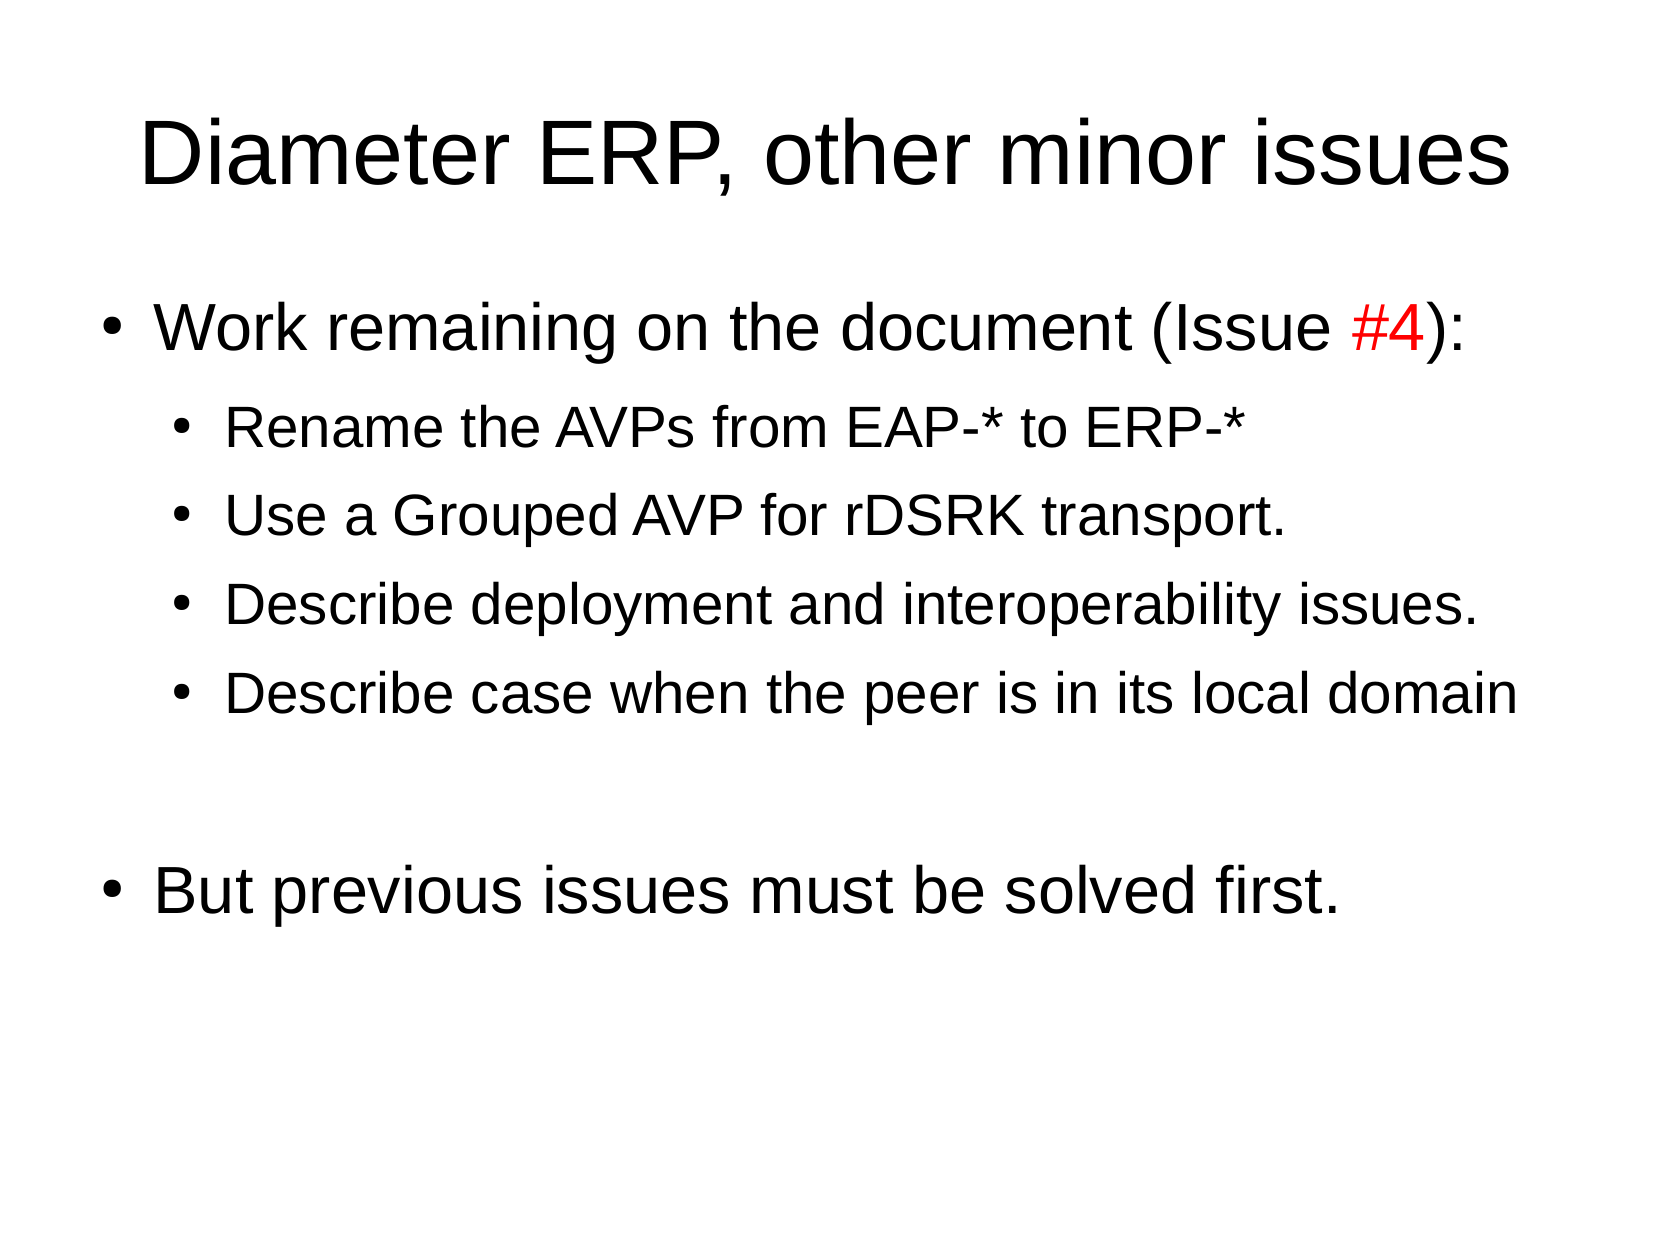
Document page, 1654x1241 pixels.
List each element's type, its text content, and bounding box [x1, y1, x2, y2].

title Diameter ERP, other minor issues [82, 56, 1571, 250]
list Work remaining on the document (Issue #4): Rename the AVPs from EAP-* to ERP-* Use a Grouped AVP for rDSRK transport. Describe deployment and interoperability issues. Describe case when the peer is in its local domain But previous issues must be solved first. [82, 290, 1571, 1094]
